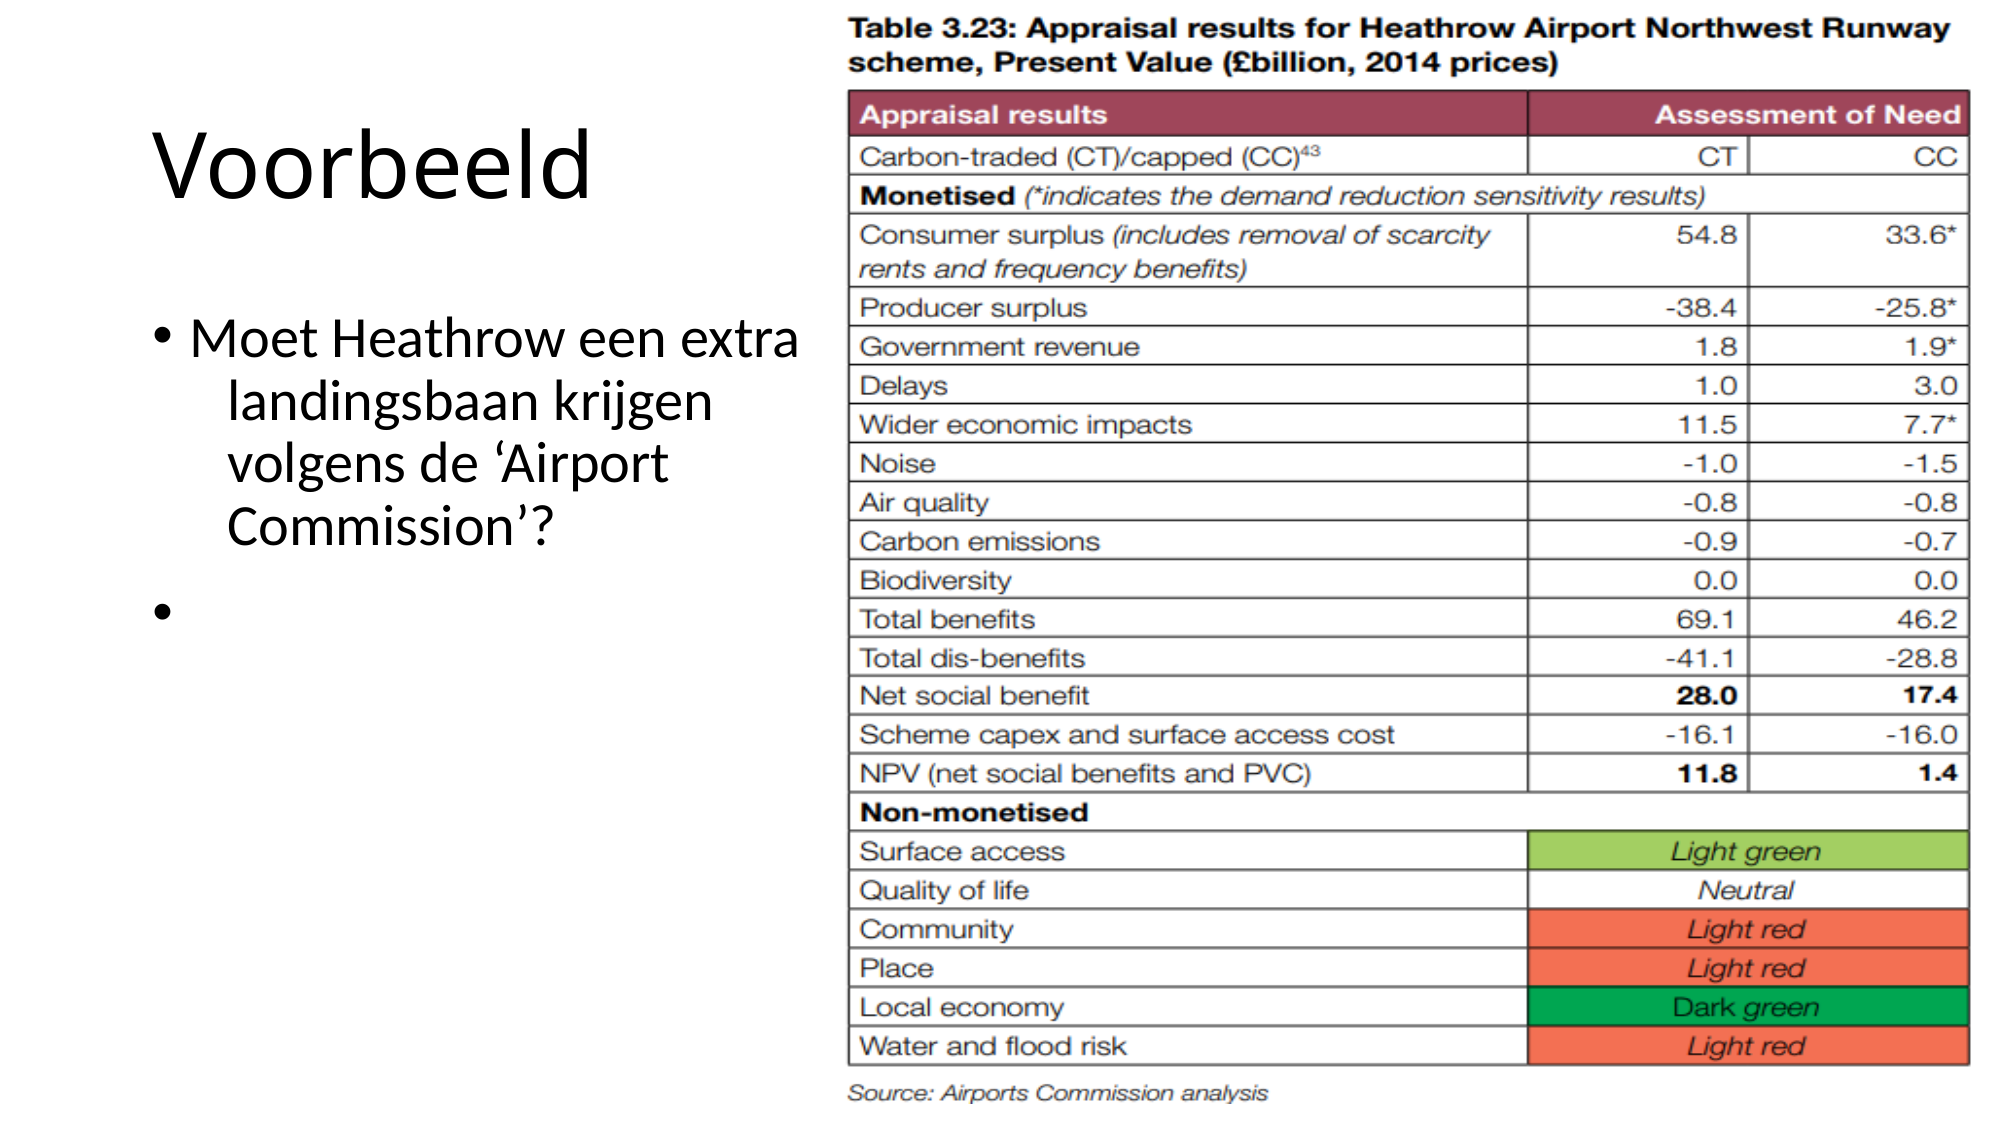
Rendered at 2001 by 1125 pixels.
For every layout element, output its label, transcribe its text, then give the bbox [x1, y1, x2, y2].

title Voorbeeld [137, 59, 829, 278]
picture [829, 0, 2000, 1104]
list Moet Heathrow een extra landingsbaan krijgen volgens de ‘Airport Commission’? [137, 299, 829, 1014]
